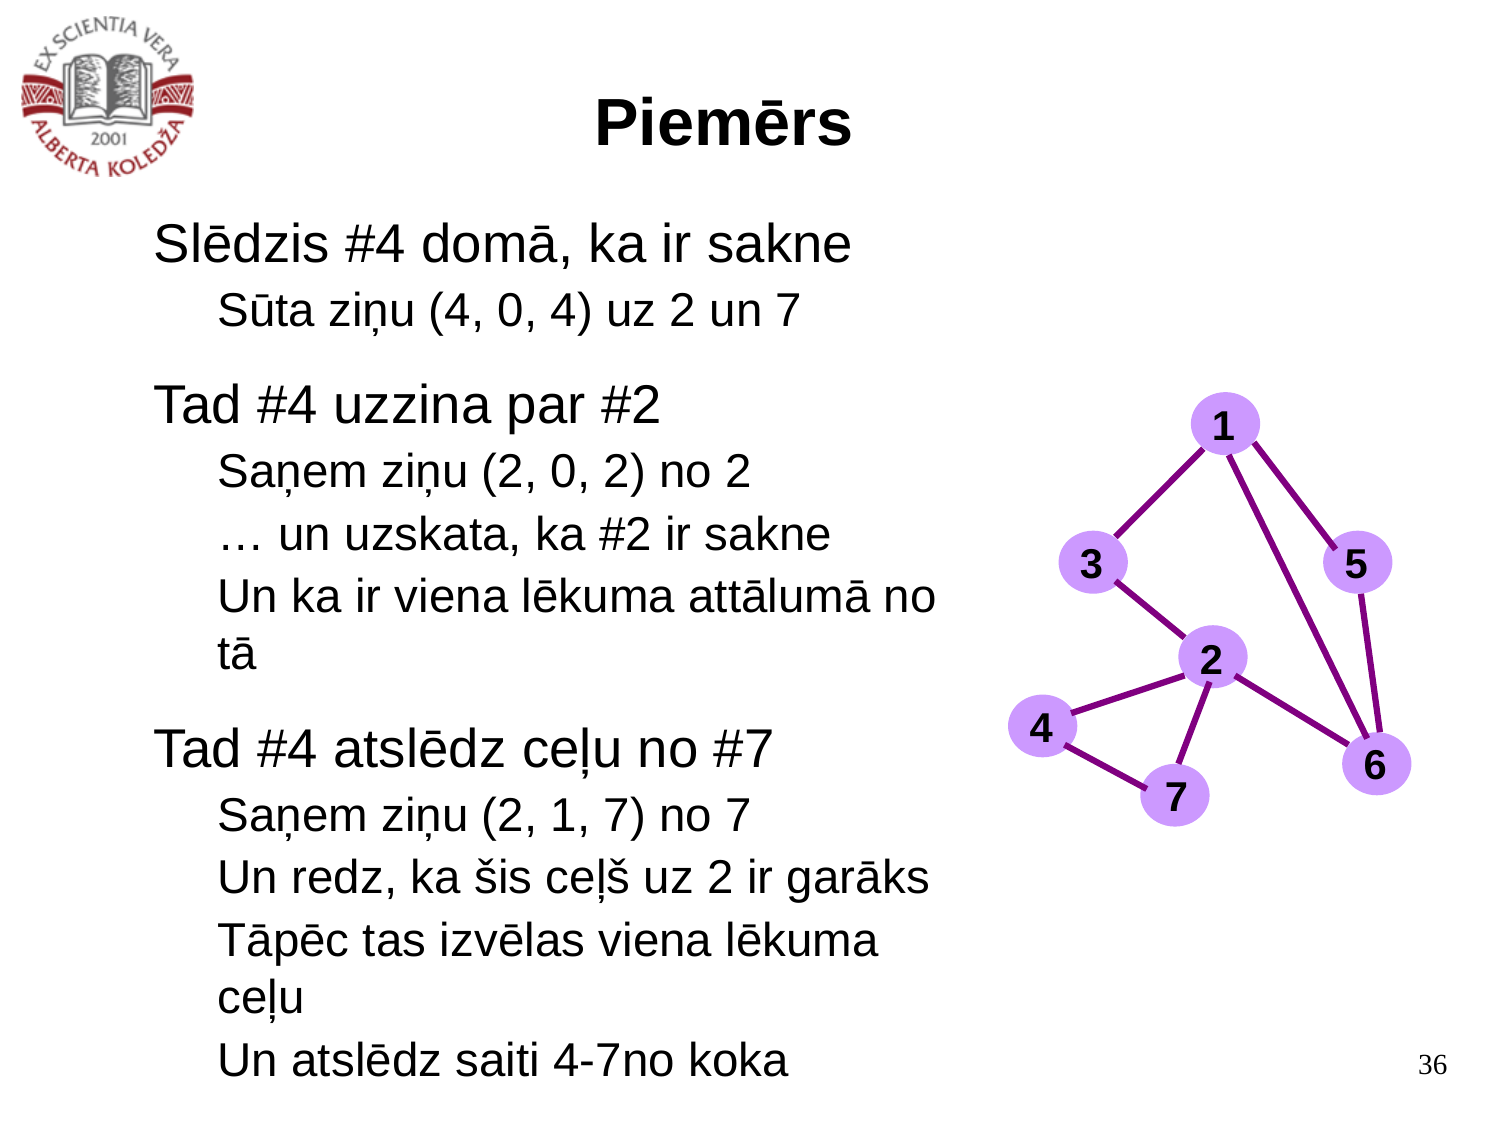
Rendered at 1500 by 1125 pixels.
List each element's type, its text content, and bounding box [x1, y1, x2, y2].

text_box [1068, 704, 1078, 744]
text_box <skaitlis> [1312, 1037, 1463, 1101]
text_box [1204, 778, 1210, 813]
text_box [1383, 540, 1393, 584]
text_box [1323, 546, 1329, 580]
text_box 4 [1014, 692, 1068, 759]
text_box [1118, 540, 1128, 581]
picture [21, 16, 194, 177]
text_box [1008, 708, 1014, 744]
text_box 2 [1184, 625, 1238, 691]
text_box 3 [1065, 528, 1118, 595]
text_box 6 [1348, 730, 1402, 796]
list Slēdzis #4 domā, ka ir sakne Sūta ziņu (4, 0, 4) uz 2 un 7 Tad #4 uzzina par #2 Saņem ziņu (2, 0, 2) no 2 … un uzskata, ka #2 ir sakne Un ka ir viena lēkuma attālumā no tā Tad #4 atslēdz ceļu no #7 Saņem ziņu (2, 1, 7) no 7 Un redz, ka šis ceļš uz 2 ir garāks Tāpēc tas izvēlas viena lēkuma ceļu Un atslēdz saiti 4-7no koka [74, 200, 990, 1101]
title Piemērs [50, 62, 1374, 175]
text_box [1402, 742, 1412, 786]
text_box 5 [1329, 528, 1383, 595]
text_box [1238, 634, 1248, 675]
text_box [1178, 640, 1184, 672]
text_box 1 [1190, 392, 1261, 456]
text_box [1140, 773, 1150, 817]
text_box [1058, 544, 1065, 581]
text_box [1342, 748, 1348, 782]
text_box 7 [1150, 761, 1204, 828]
